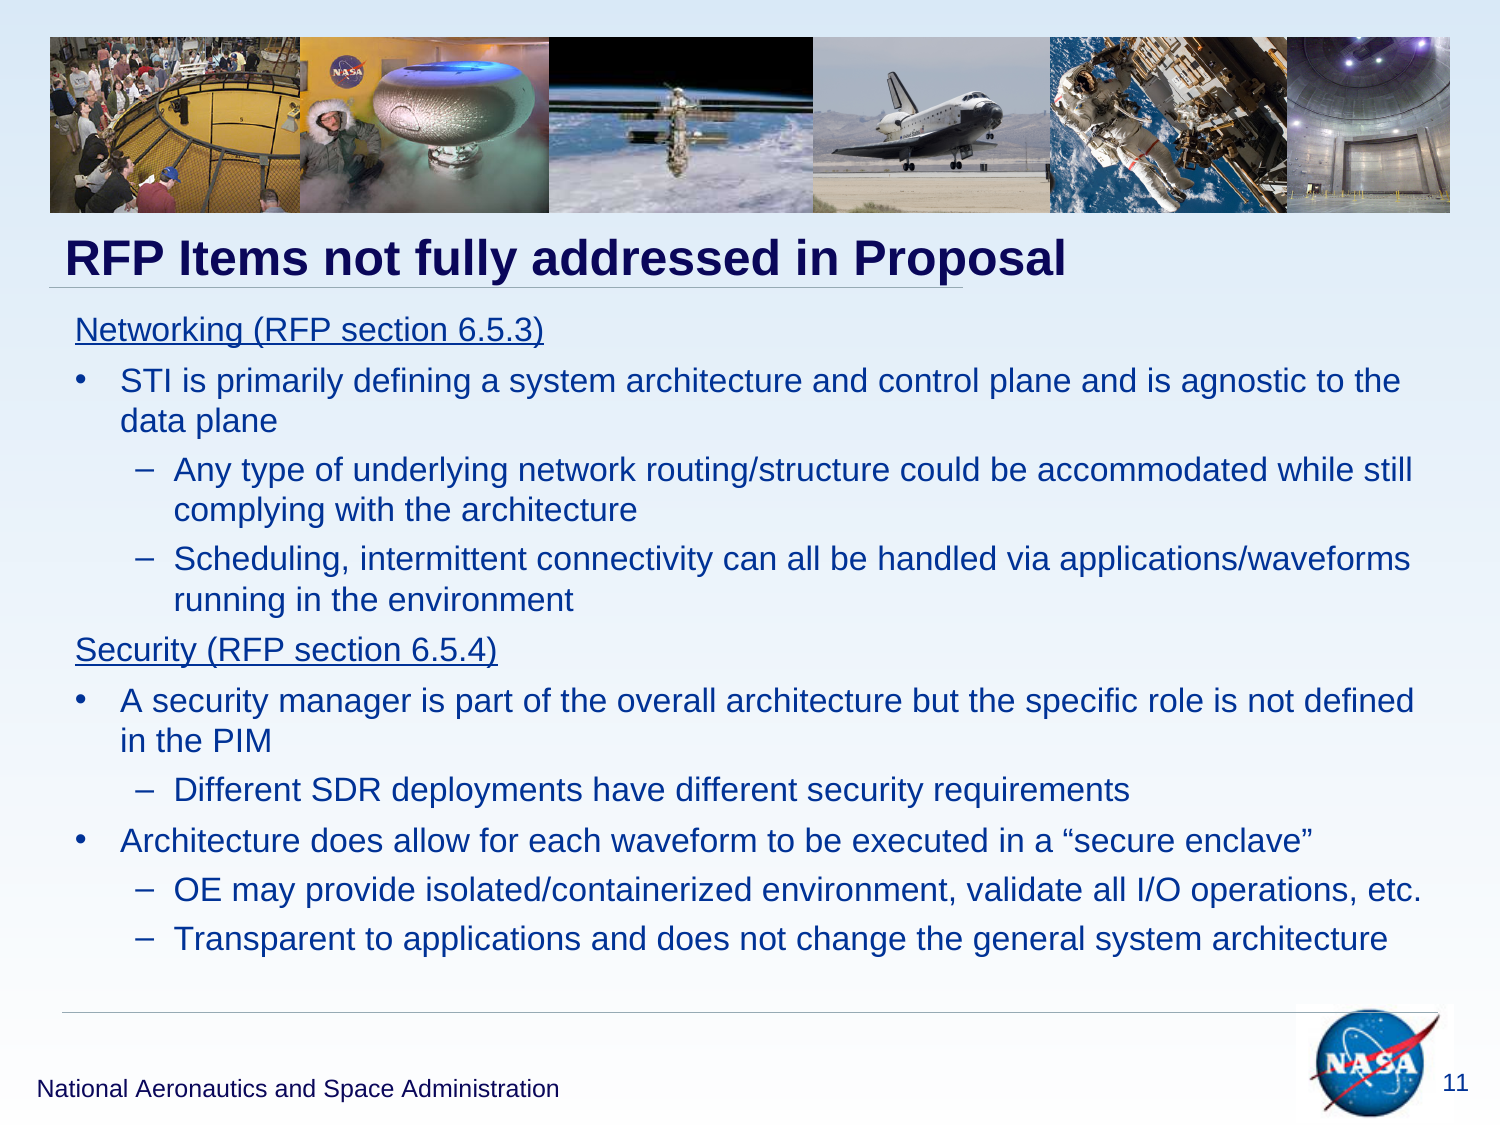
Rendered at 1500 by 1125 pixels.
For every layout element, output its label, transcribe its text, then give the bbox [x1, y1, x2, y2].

list Networking (RFP section 6.5.3) STI is primarily defining a system architecture and control plane and is agnostic to the data plane Any type of underlying network routing/structure could be accommodated while still complying with the architecture Scheduling, intermittent connectivity can all be handled via applications/waveforms running in the environment Security (RFP section 6.5.4) A security manager is part of the overall architecture but the specific role is not defined in the PIM Different SDR deployments have different security requirements Architecture does allow for each waveform to be executed in a “secure enclave” OE may provide isolated/containerized environment, validate all I/O operations, etc. Transparent to applications and does not change the general system architecture [60, 299, 1441, 1013]
title RFP Items not fully addressed in Proposal [50, 224, 1326, 286]
picture [1296, 1004, 1454, 1123]
picture [50, 37, 1450, 213]
